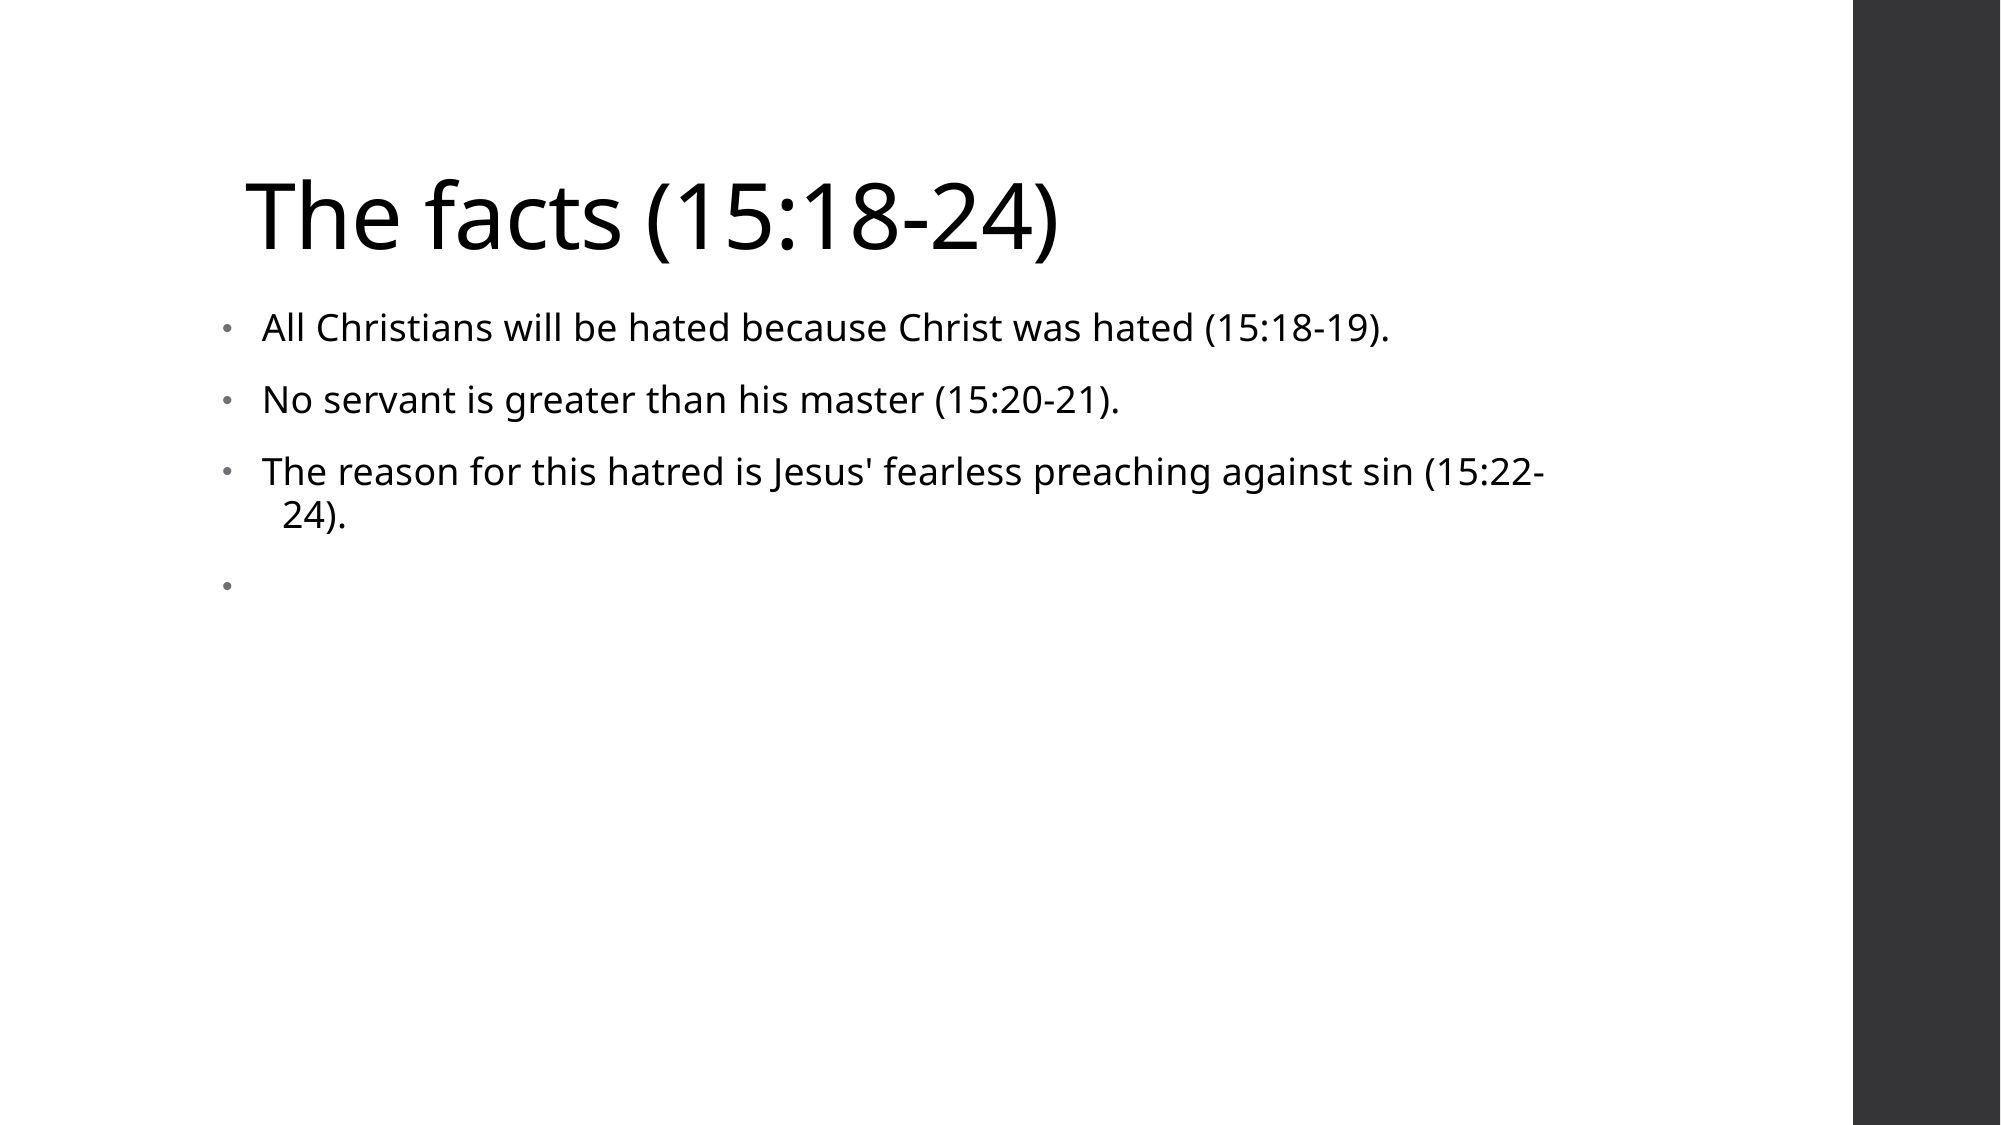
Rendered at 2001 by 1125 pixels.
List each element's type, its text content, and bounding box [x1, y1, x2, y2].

list All Christians will be hated because Christ was hated (15:18-19). No servant is greater than his master (15:20-21). The reason for this hatred is Jesus' fearless preaching against sin (15:22-24). [206, 299, 1617, 1014]
title The facts (15:18-24) [206, 60, 1797, 278]
